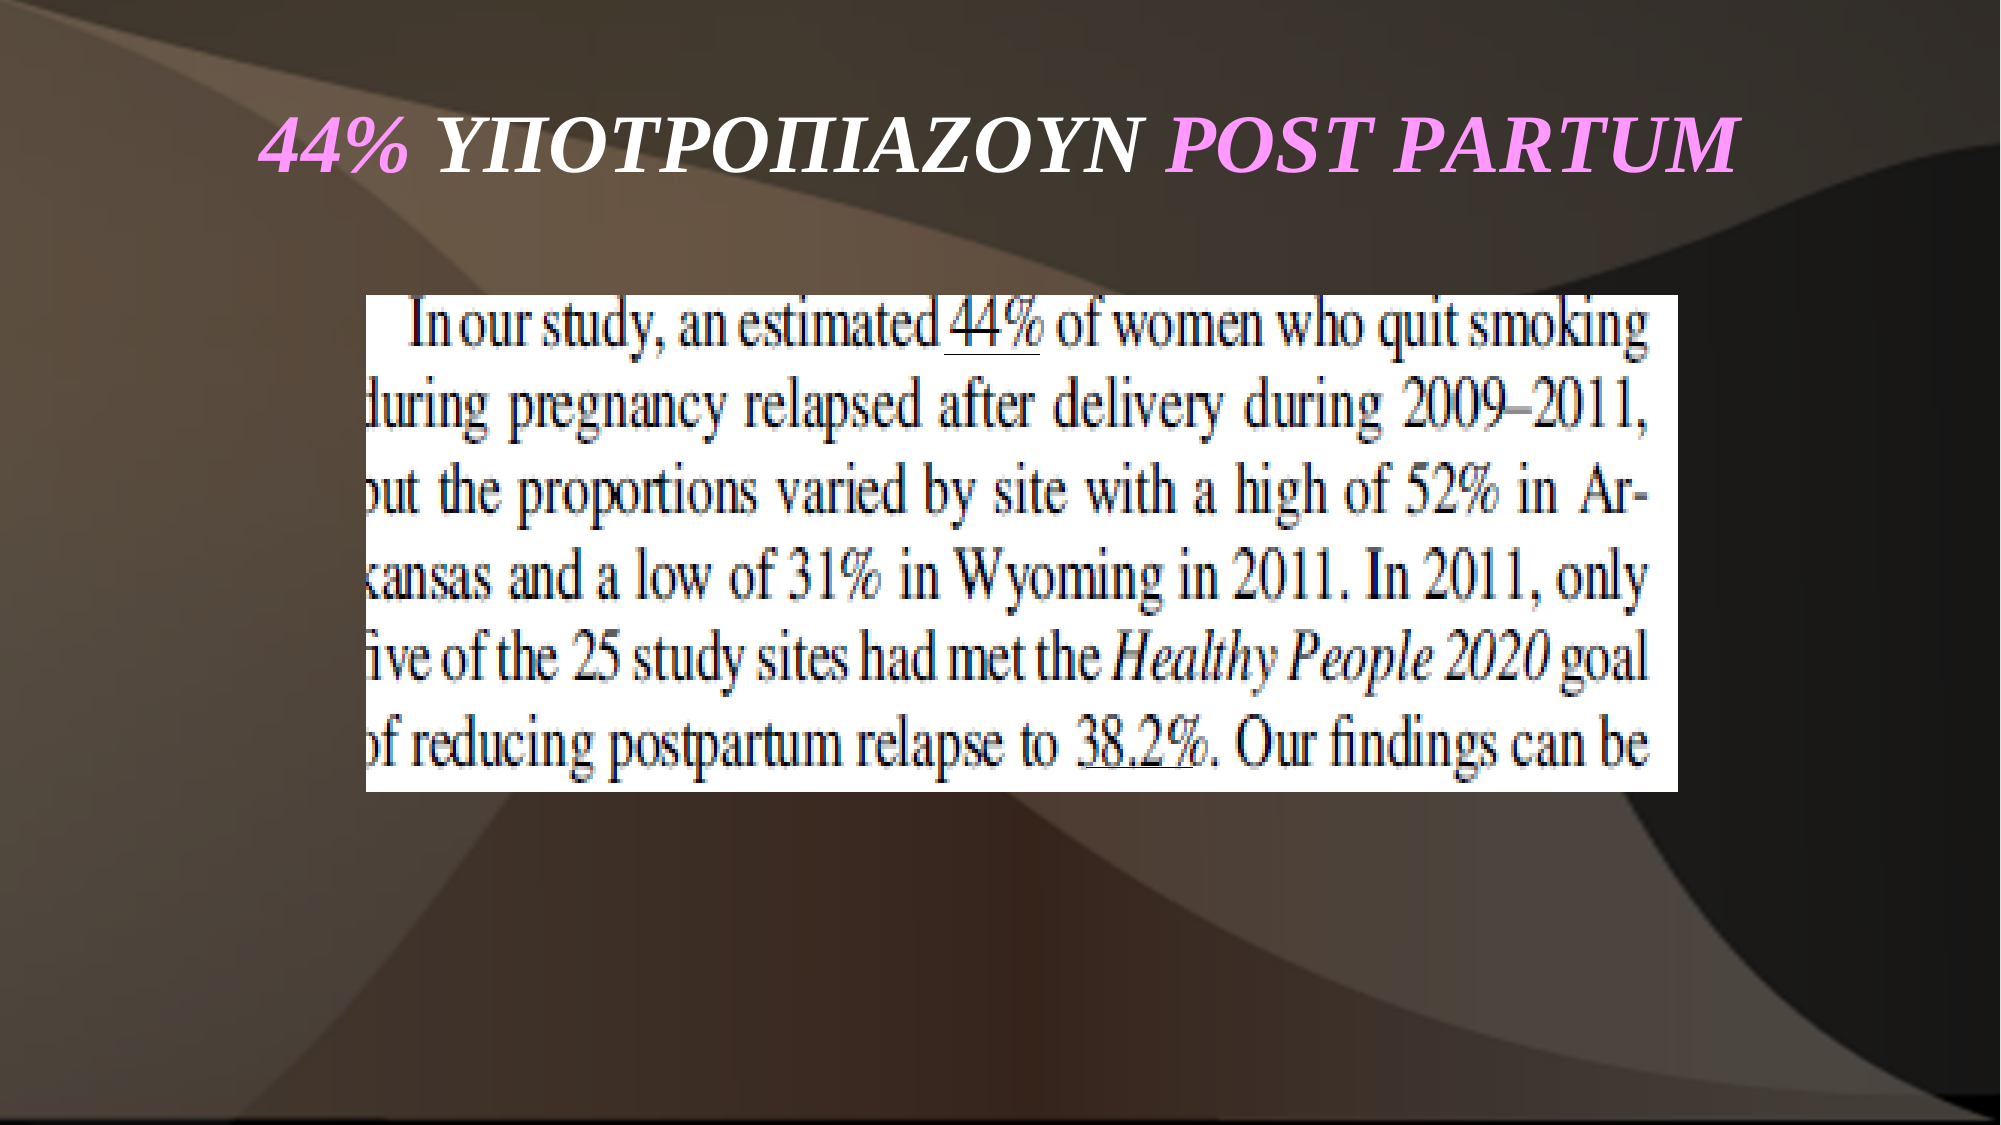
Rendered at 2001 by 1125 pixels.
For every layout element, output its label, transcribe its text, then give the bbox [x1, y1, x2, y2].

picture [366, 295, 1678, 792]
title 44% YΠΟΤΡΟΠΙΑΖΟΥΝ POST PARTUM [99, 44, 1900, 233]
